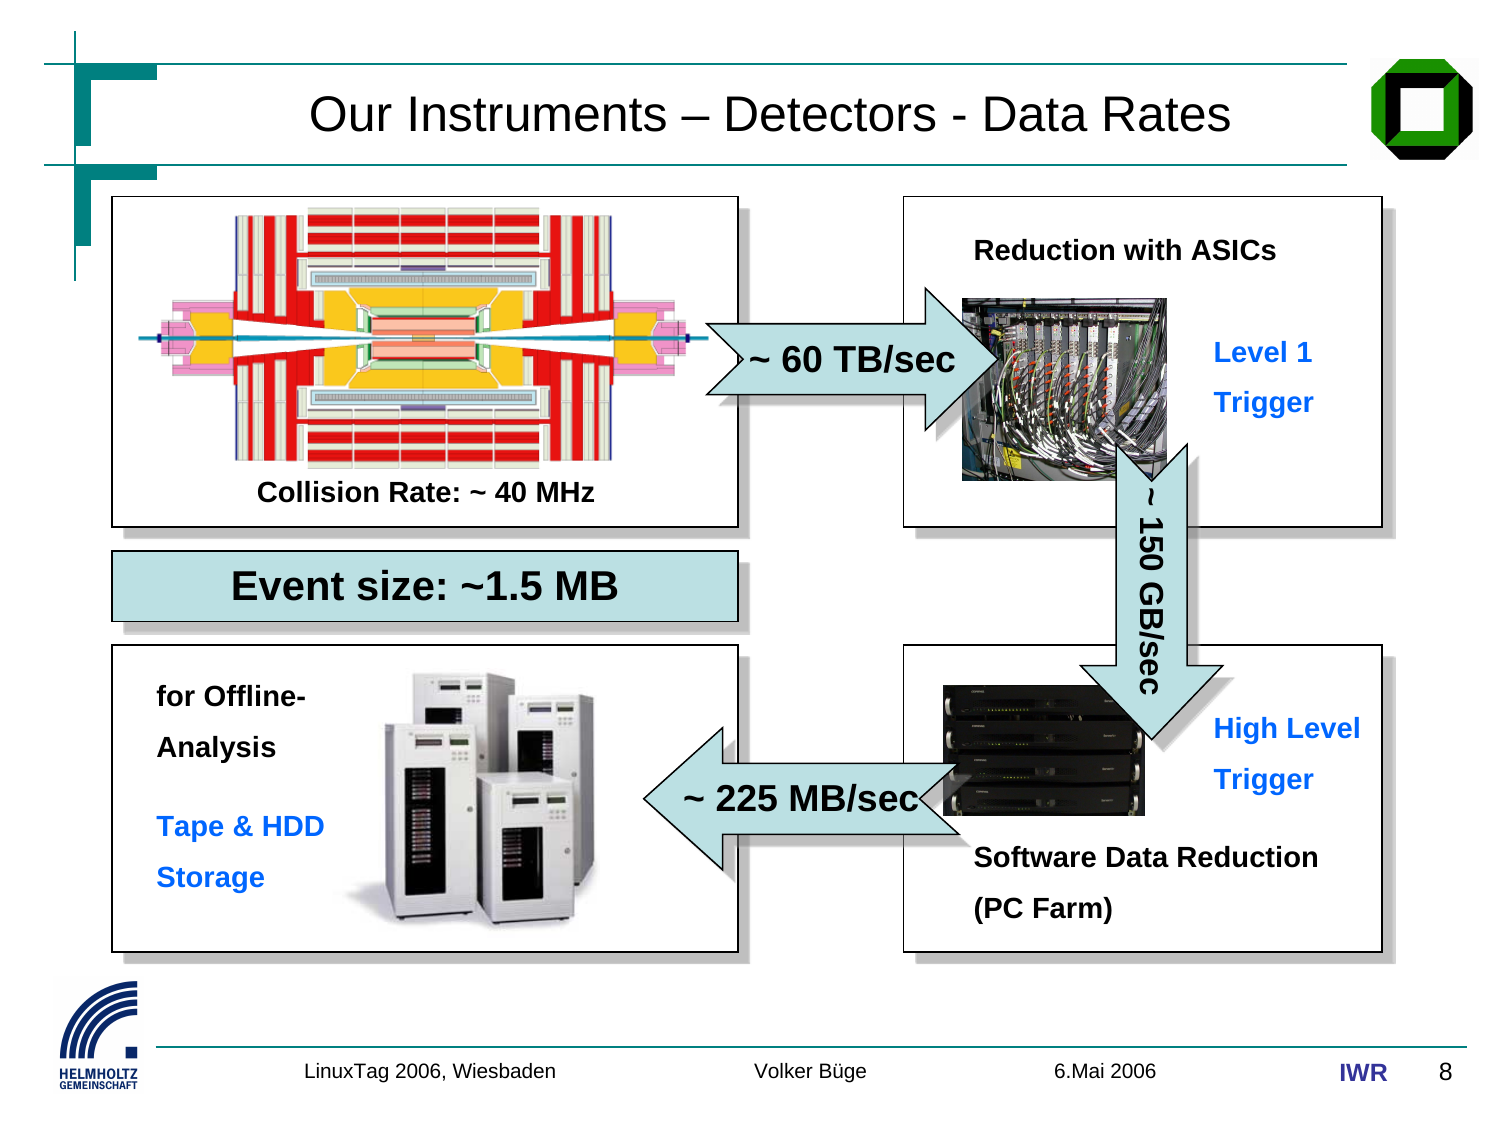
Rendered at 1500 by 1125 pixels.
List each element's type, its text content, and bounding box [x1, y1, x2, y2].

text_box [903, 395, 1116, 528]
text_box ~ 60 TB/sec [706, 288, 999, 431]
picture [1370, 58, 1479, 160]
text_box Collision Rate: ~ 40 MHz [242, 467, 656, 517]
picture [943, 685, 1145, 816]
text_box Level 1 Trigger [1198, 327, 1383, 428]
title Our Instruments – Detectors - Data Rates [194, 53, 1347, 165]
text_box High Level Trigger [1198, 704, 1383, 804]
text_box Event size: ~1.5 MB [112, 550, 739, 622]
text_box Reduction with ASICs [958, 226, 1347, 275]
text_box Software Data Reduction (PC Farm) [958, 833, 1347, 933]
text_box [112, 645, 739, 953]
text_box [112, 196, 739, 528]
text_box [903, 645, 1116, 763]
text_box ~ 150 GB/sec [1080, 444, 1223, 740]
text_box for Offline- Analysis [141, 672, 349, 772]
text_box Tape & HDD Storage [141, 802, 349, 902]
picture [962, 298, 1167, 482]
picture [324, 668, 600, 939]
text_box [903, 645, 1383, 953]
picture [138, 207, 709, 470]
text_box [709, 327, 739, 391]
text_box [903, 196, 1383, 528]
text_box ~ 225 MB/sec [643, 727, 959, 870]
